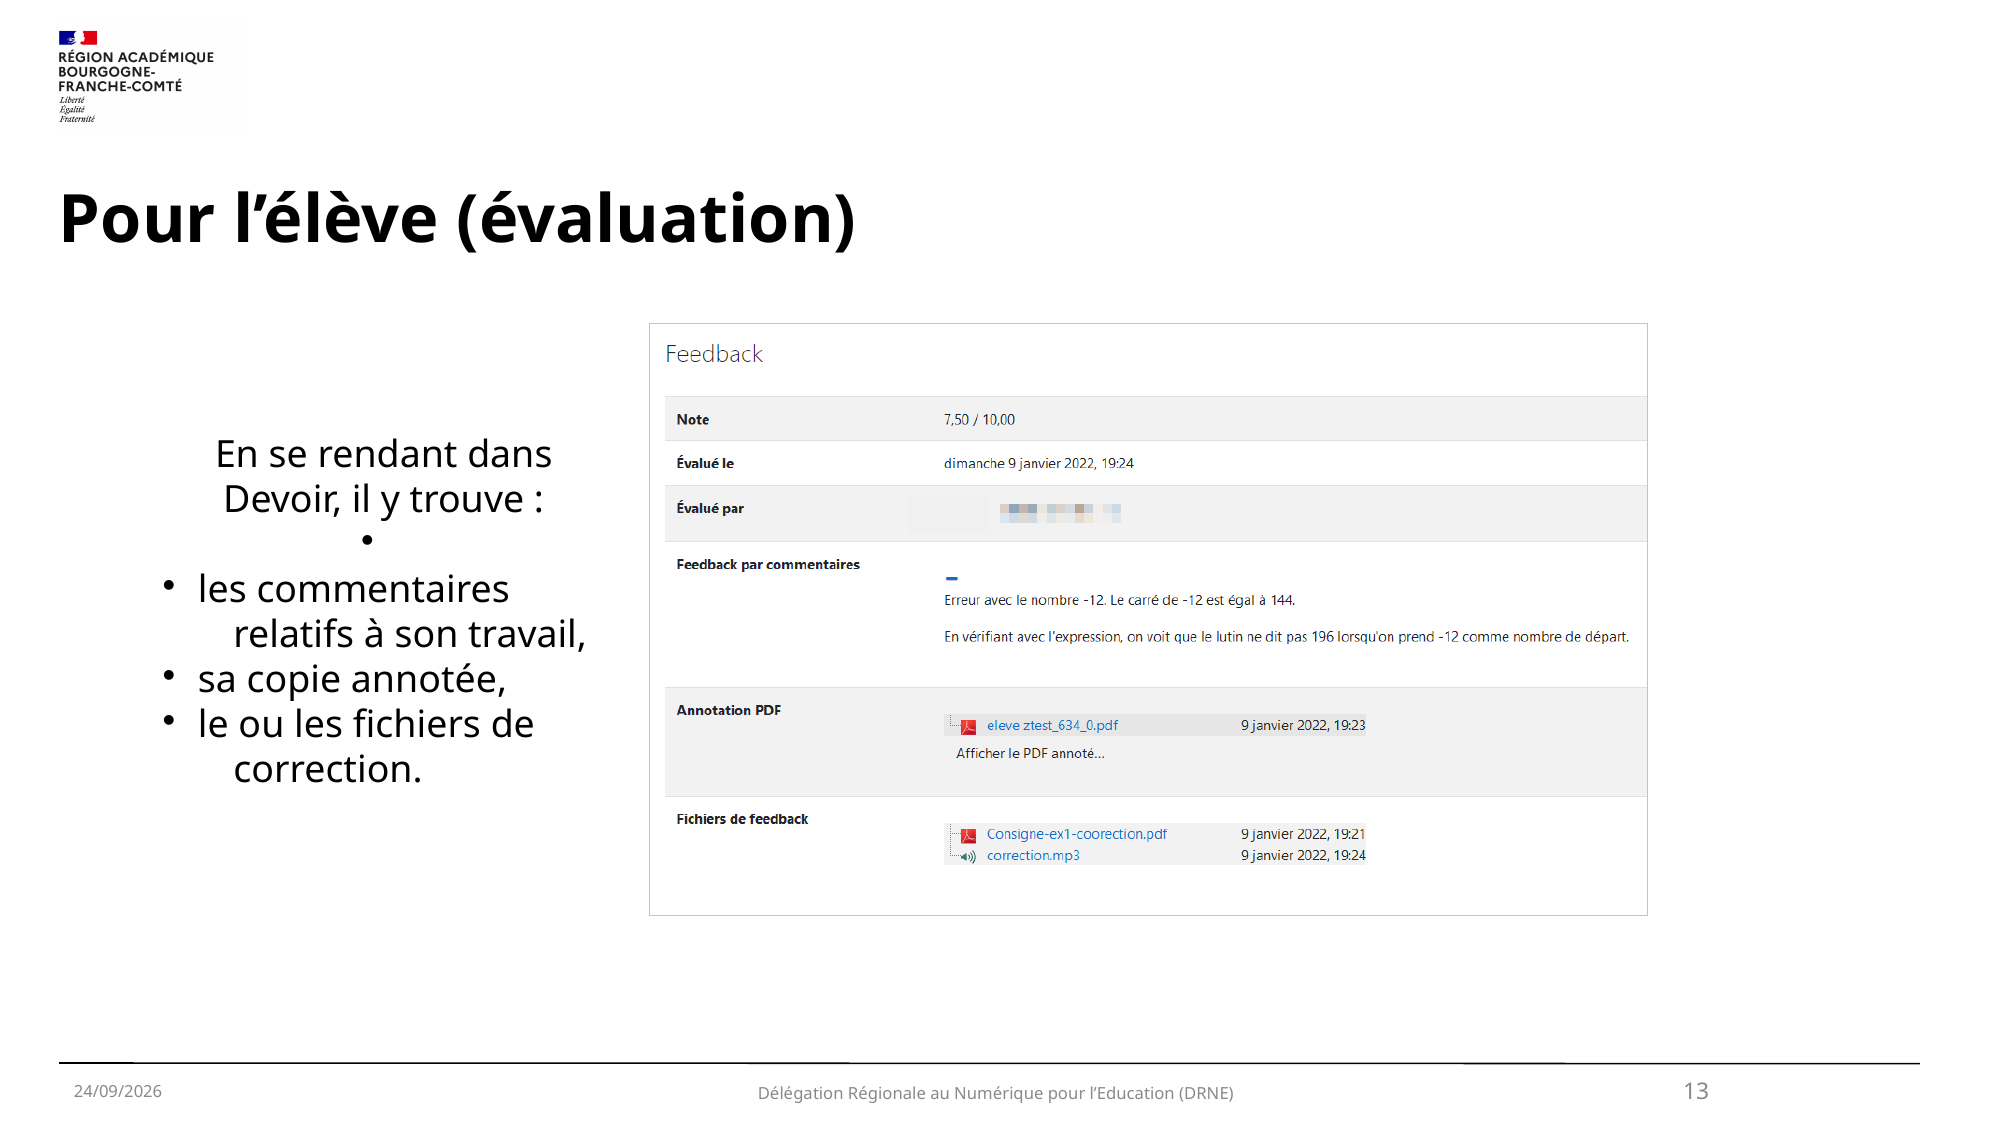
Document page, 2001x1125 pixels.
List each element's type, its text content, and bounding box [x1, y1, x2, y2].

text_box 13 [1683, 1062, 1919, 1122]
text_box En se rendant dans Devoir, il y trouve : les commentaires relatifs à son travail, sa copie annotée, le ou les fichiers de correction. [148, 422, 620, 797]
text_box 29/10/2024 [59, 1062, 295, 1122]
text_box Délégation Régionale au Numérique pour l’Education (DRNE) [546, 1063, 1432, 1122]
title Pour l’élève (évaluation) [59, 147, 1919, 295]
picture [649, 323, 1648, 916]
